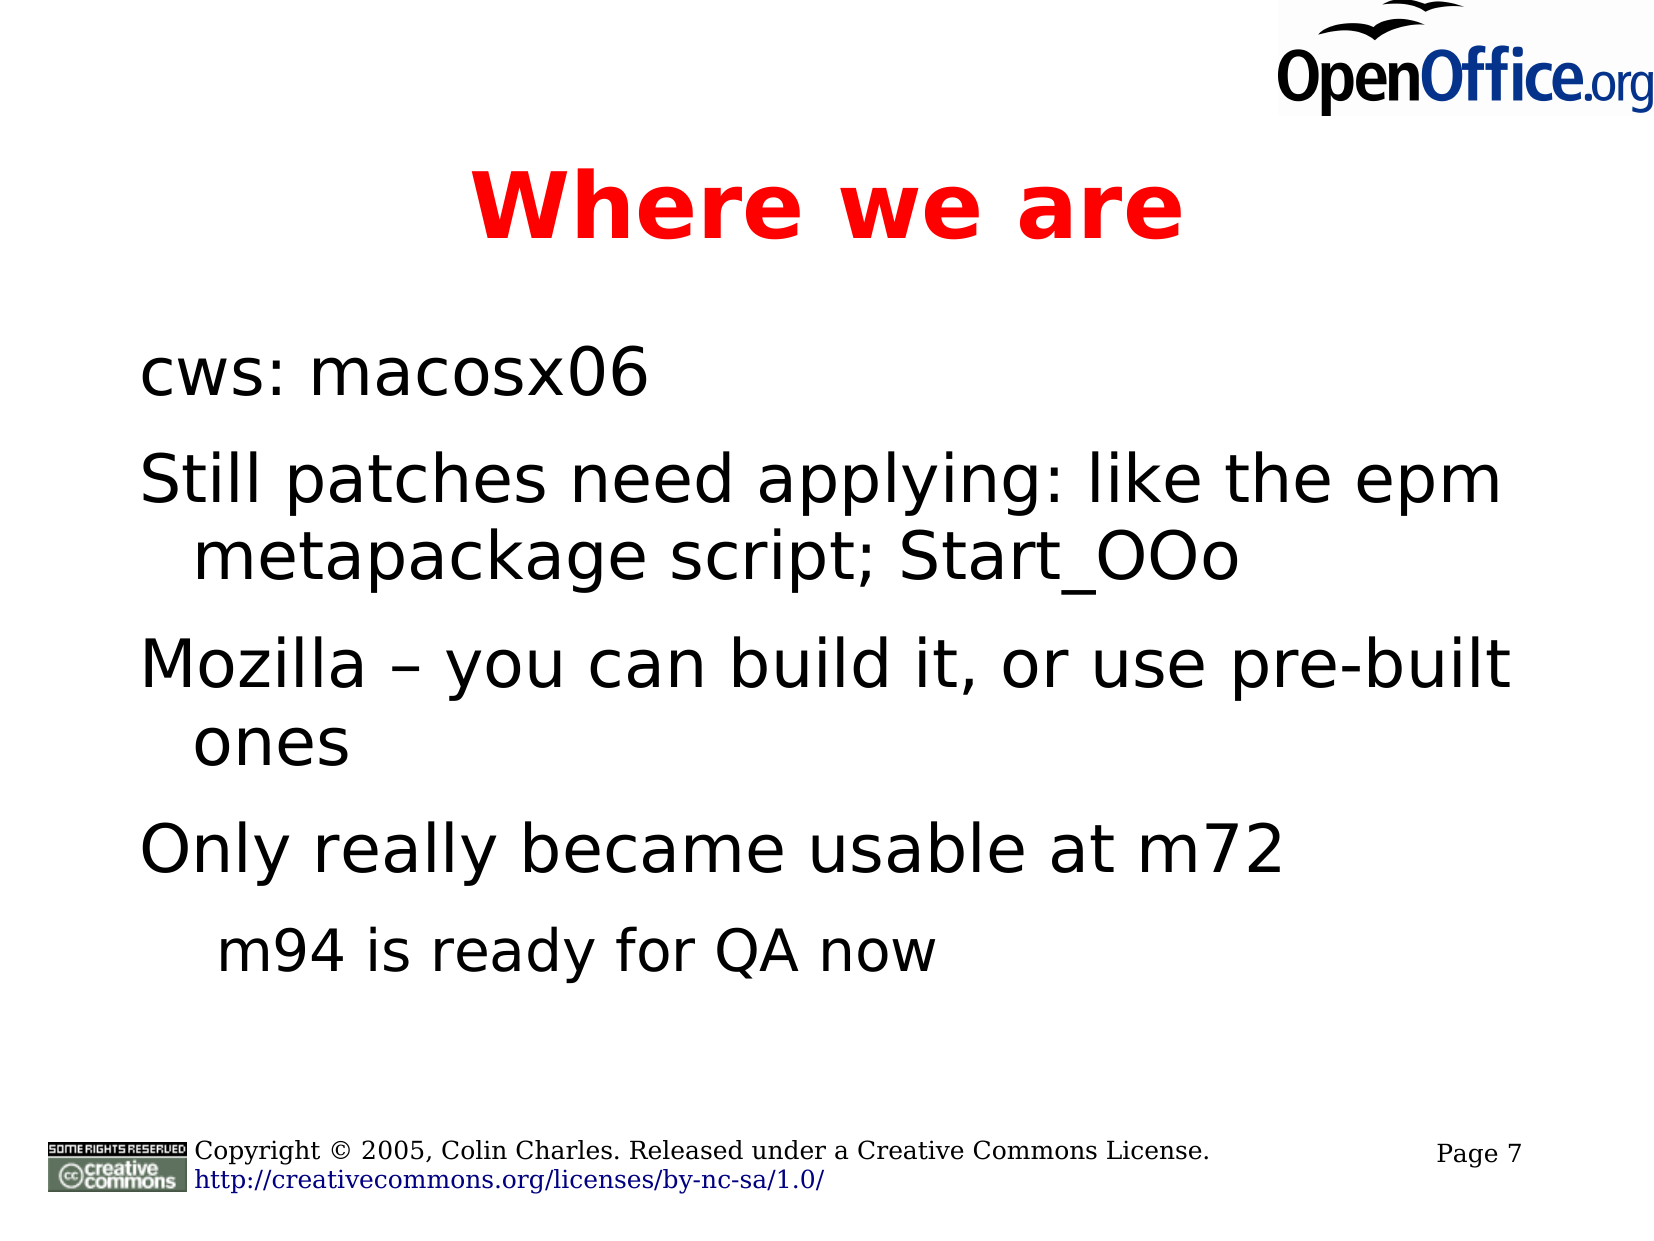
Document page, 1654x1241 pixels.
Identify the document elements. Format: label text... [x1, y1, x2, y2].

picture [48, 1142, 187, 1192]
list cws: macosx06 Still patches need applying: like the epm metapackage script; Start_OOo Mozilla – you can build it, or use pre-built ones Only really became usable at m72 m94 is ready for QA now [121, 332, 1534, 1115]
picture [1278, 0, 1653, 116]
title Where we are [121, 102, 1534, 311]
